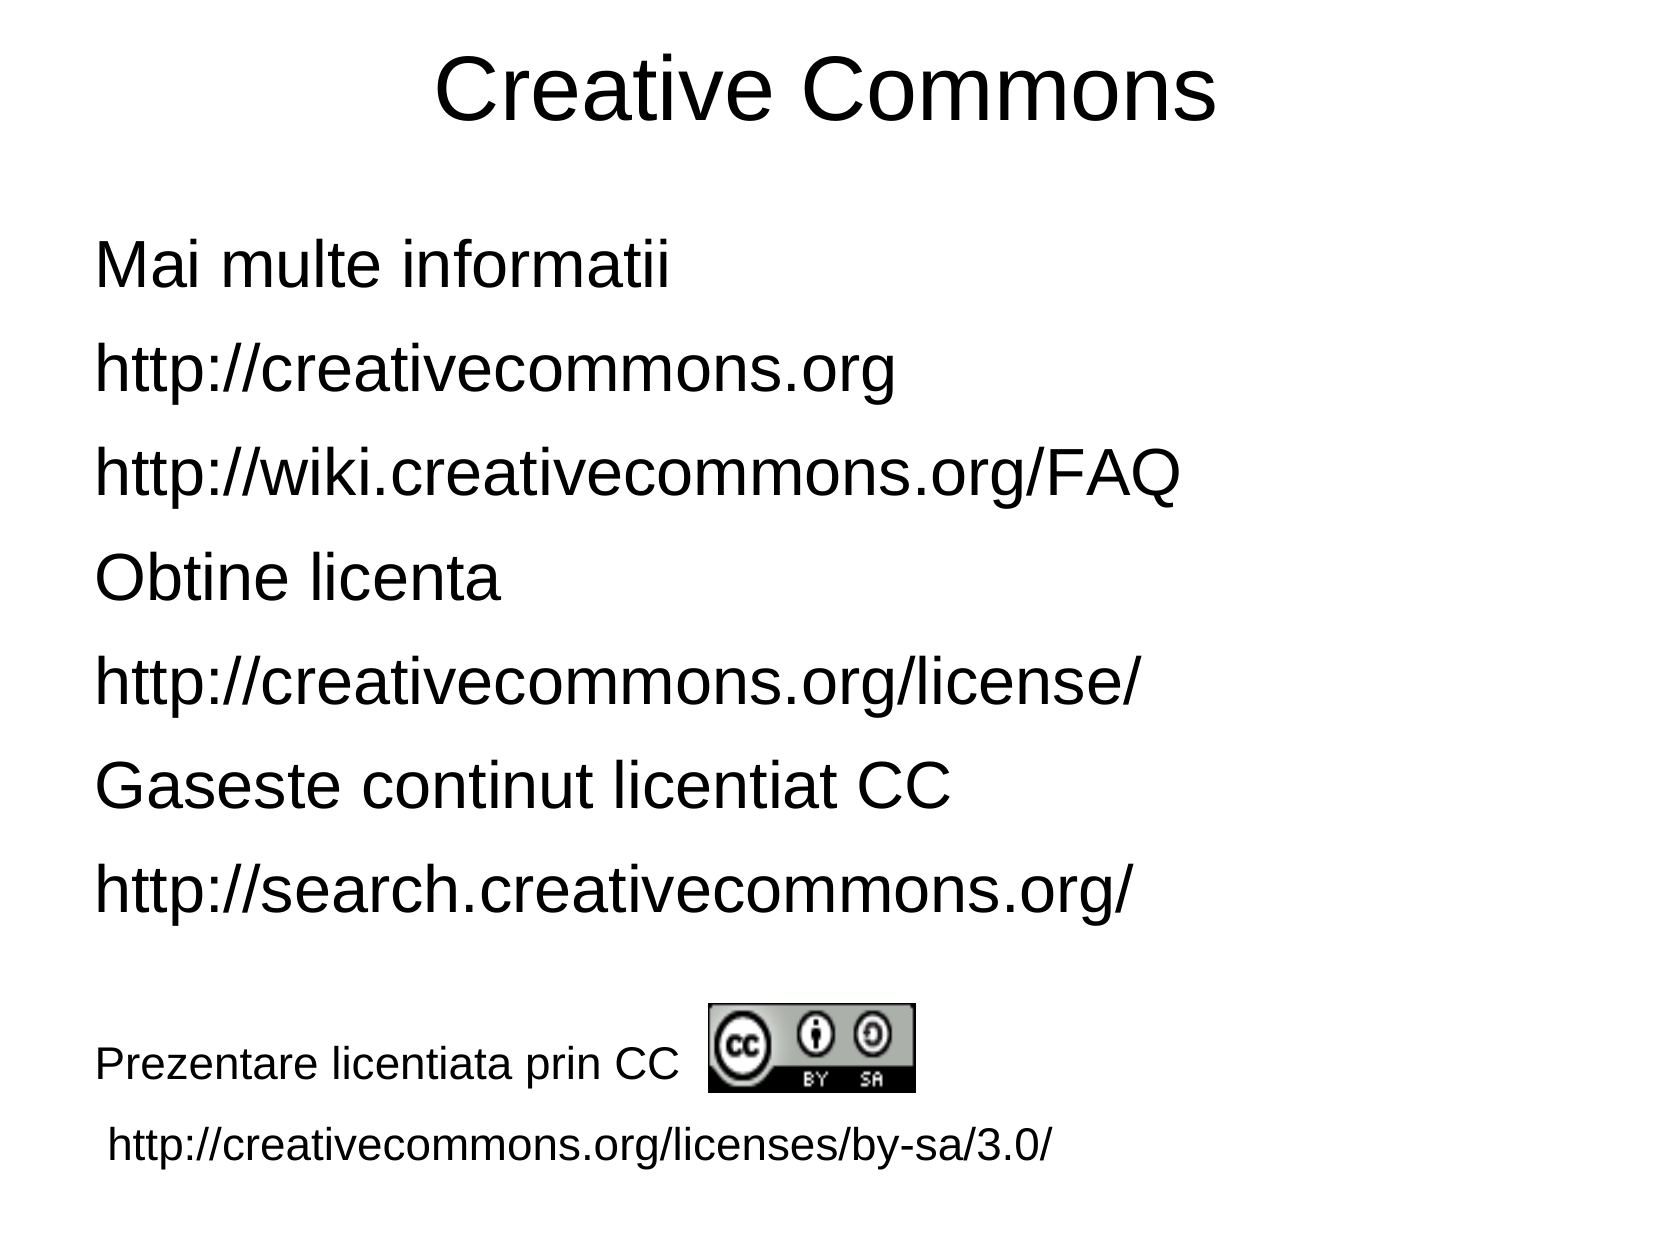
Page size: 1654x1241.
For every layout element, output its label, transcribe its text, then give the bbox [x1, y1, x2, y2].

list Mai multe informatii http://creativecommons.org http://wiki.creativecommons.org/FAQ Obtine licenta http://creativecommons.org/license/ Gaseste continut licentiat CC http://search.creativecommons.org/ Prezentare licentiata prin CC http://creativecommons.org/licenses/by-sa/3.0/ [76, 226, 1565, 1166]
title Creative Commons [82, 0, 1571, 178]
picture [708, 1003, 916, 1093]
